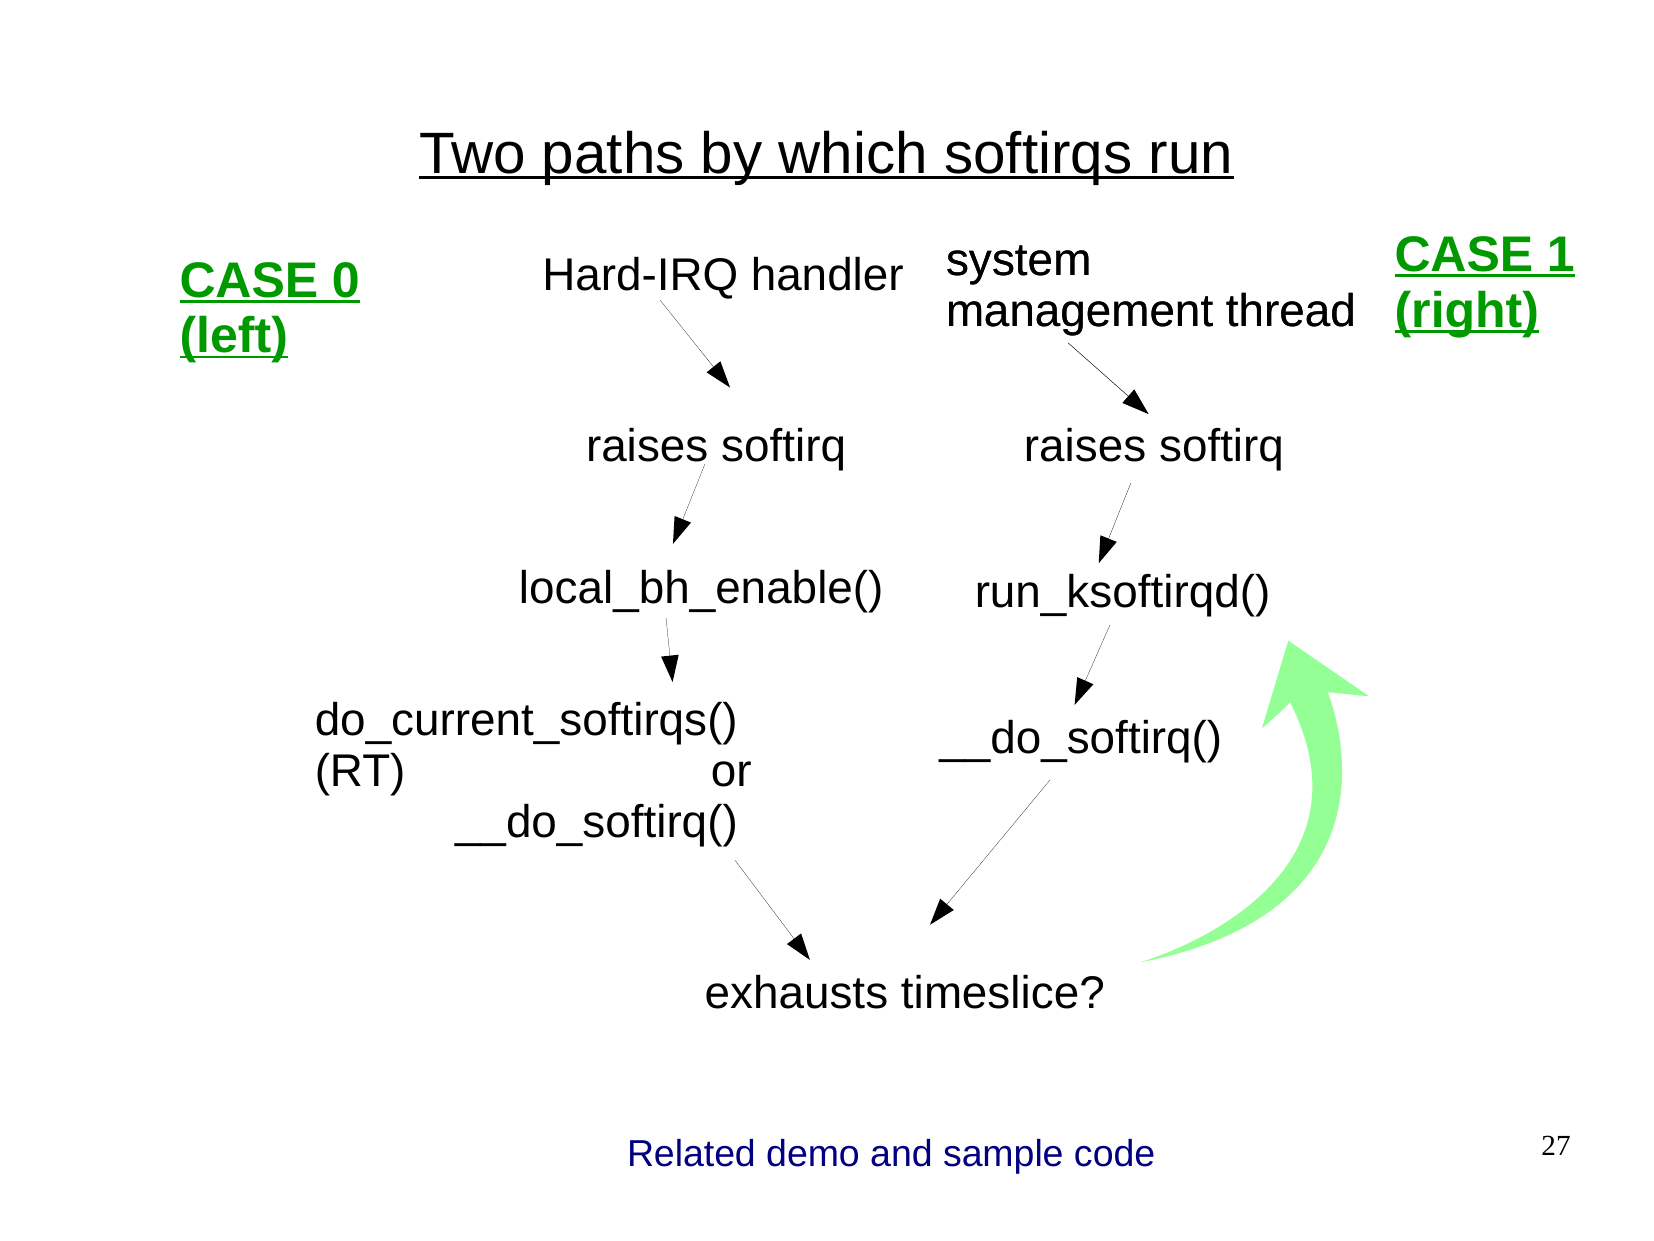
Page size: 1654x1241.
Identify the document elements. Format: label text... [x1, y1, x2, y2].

text_box exhausts timeslice? [689, 960, 1141, 1027]
text_box CASE 1 (right) [1379, 218, 1591, 346]
text_box run_ksoftirqd() [960, 558, 1286, 625]
text_box __do_softirq() [924, 705, 1246, 772]
text_box CASE 0 (left) [164, 244, 376, 371]
text_box Related demo and sample code [612, 1125, 1171, 1182]
text_box do_current_softirqs() (RT) or __do_softirq() [300, 686, 811, 856]
text_box raises softirq [996, 412, 1345, 479]
text_box local_bh_enable() [504, 554, 899, 621]
text_box system management thread [931, 226, 1379, 345]
picture [1126, 630, 1410, 1024]
text_box raises softirq [558, 412, 907, 479]
text_box Hard-IRQ handler [527, 241, 919, 318]
title Two paths by which softirqs run [82, 49, 1571, 257]
